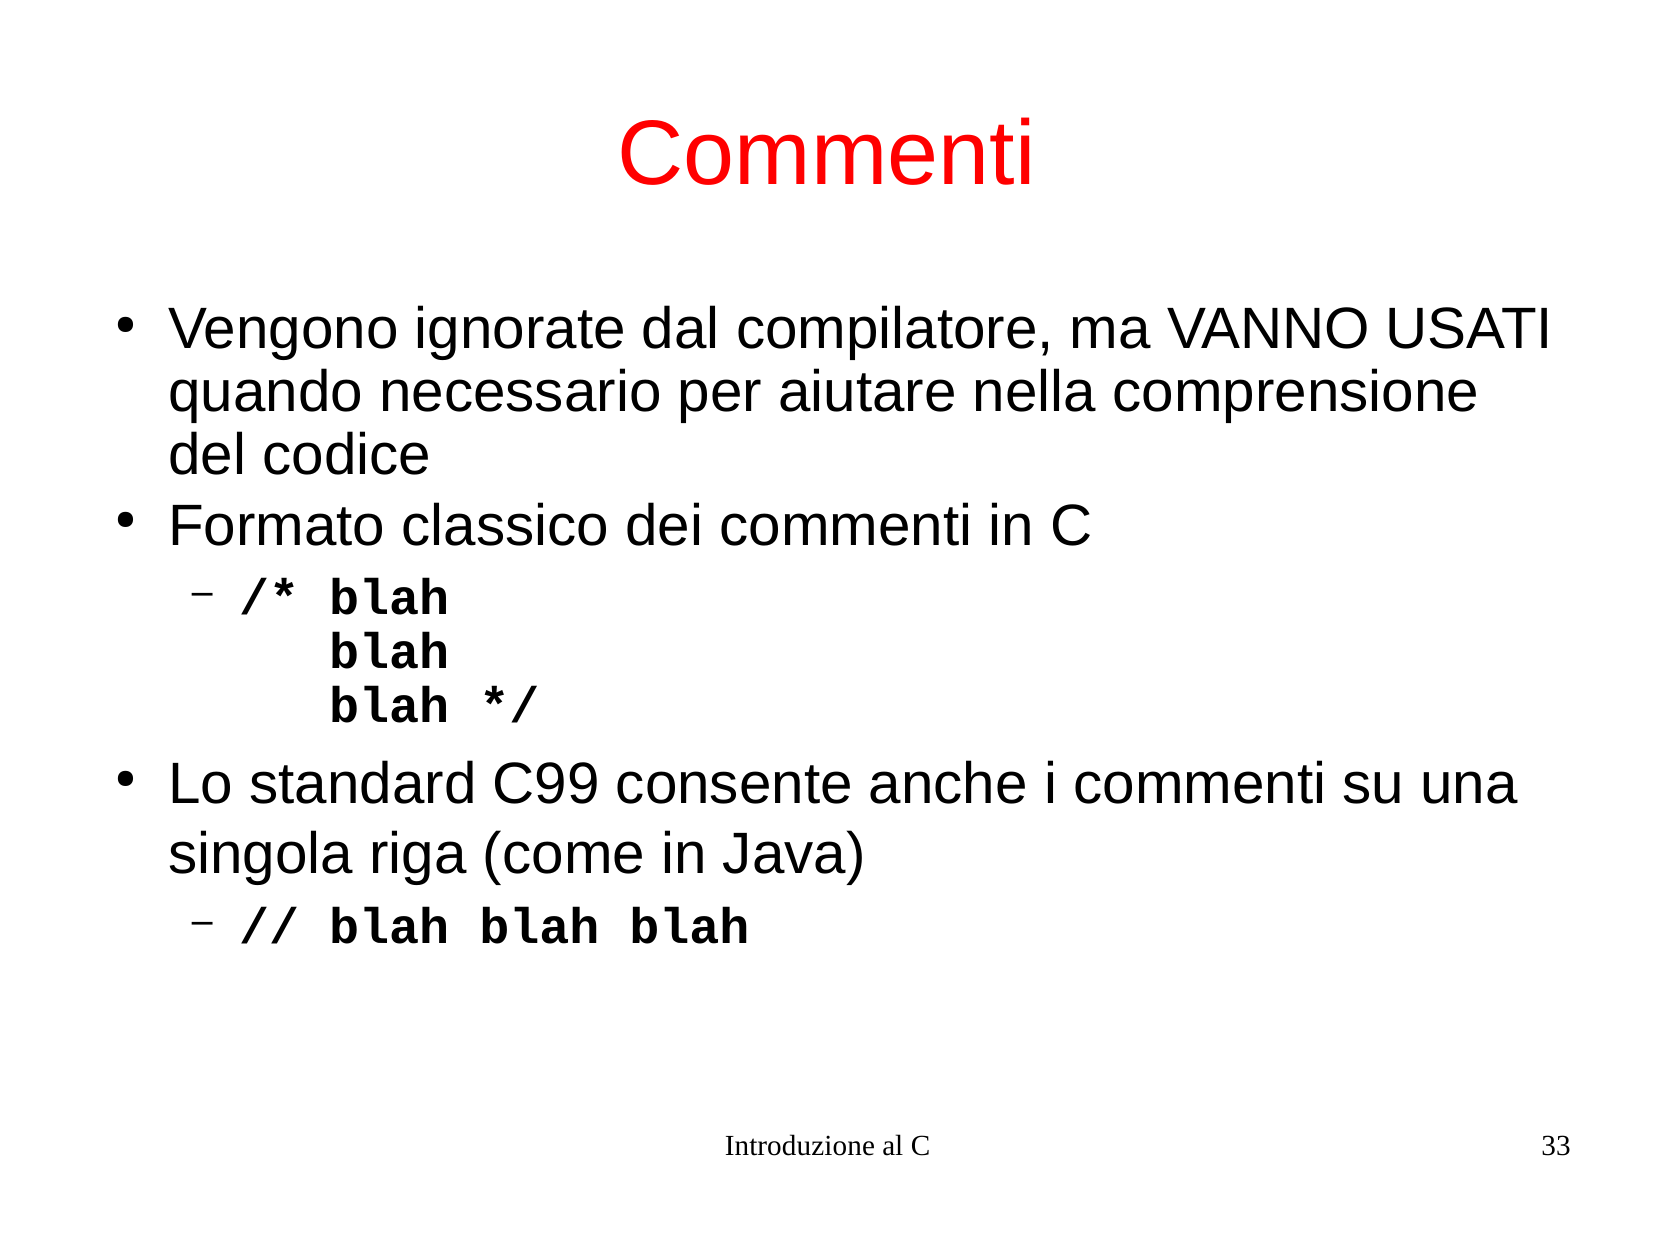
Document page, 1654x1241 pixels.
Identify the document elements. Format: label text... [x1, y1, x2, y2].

title Commenti [82, 49, 1571, 257]
list Vengono ignorate dal compilatore, ma VANNO USATI quando necessario per aiutare nella comprensione del codice Formato classico dei commenti in C /* blah blah blah */ Lo standard C99 consente anche i commenti su una singola riga (come in Java) // blah blah blah [82, 290, 1571, 1109]
